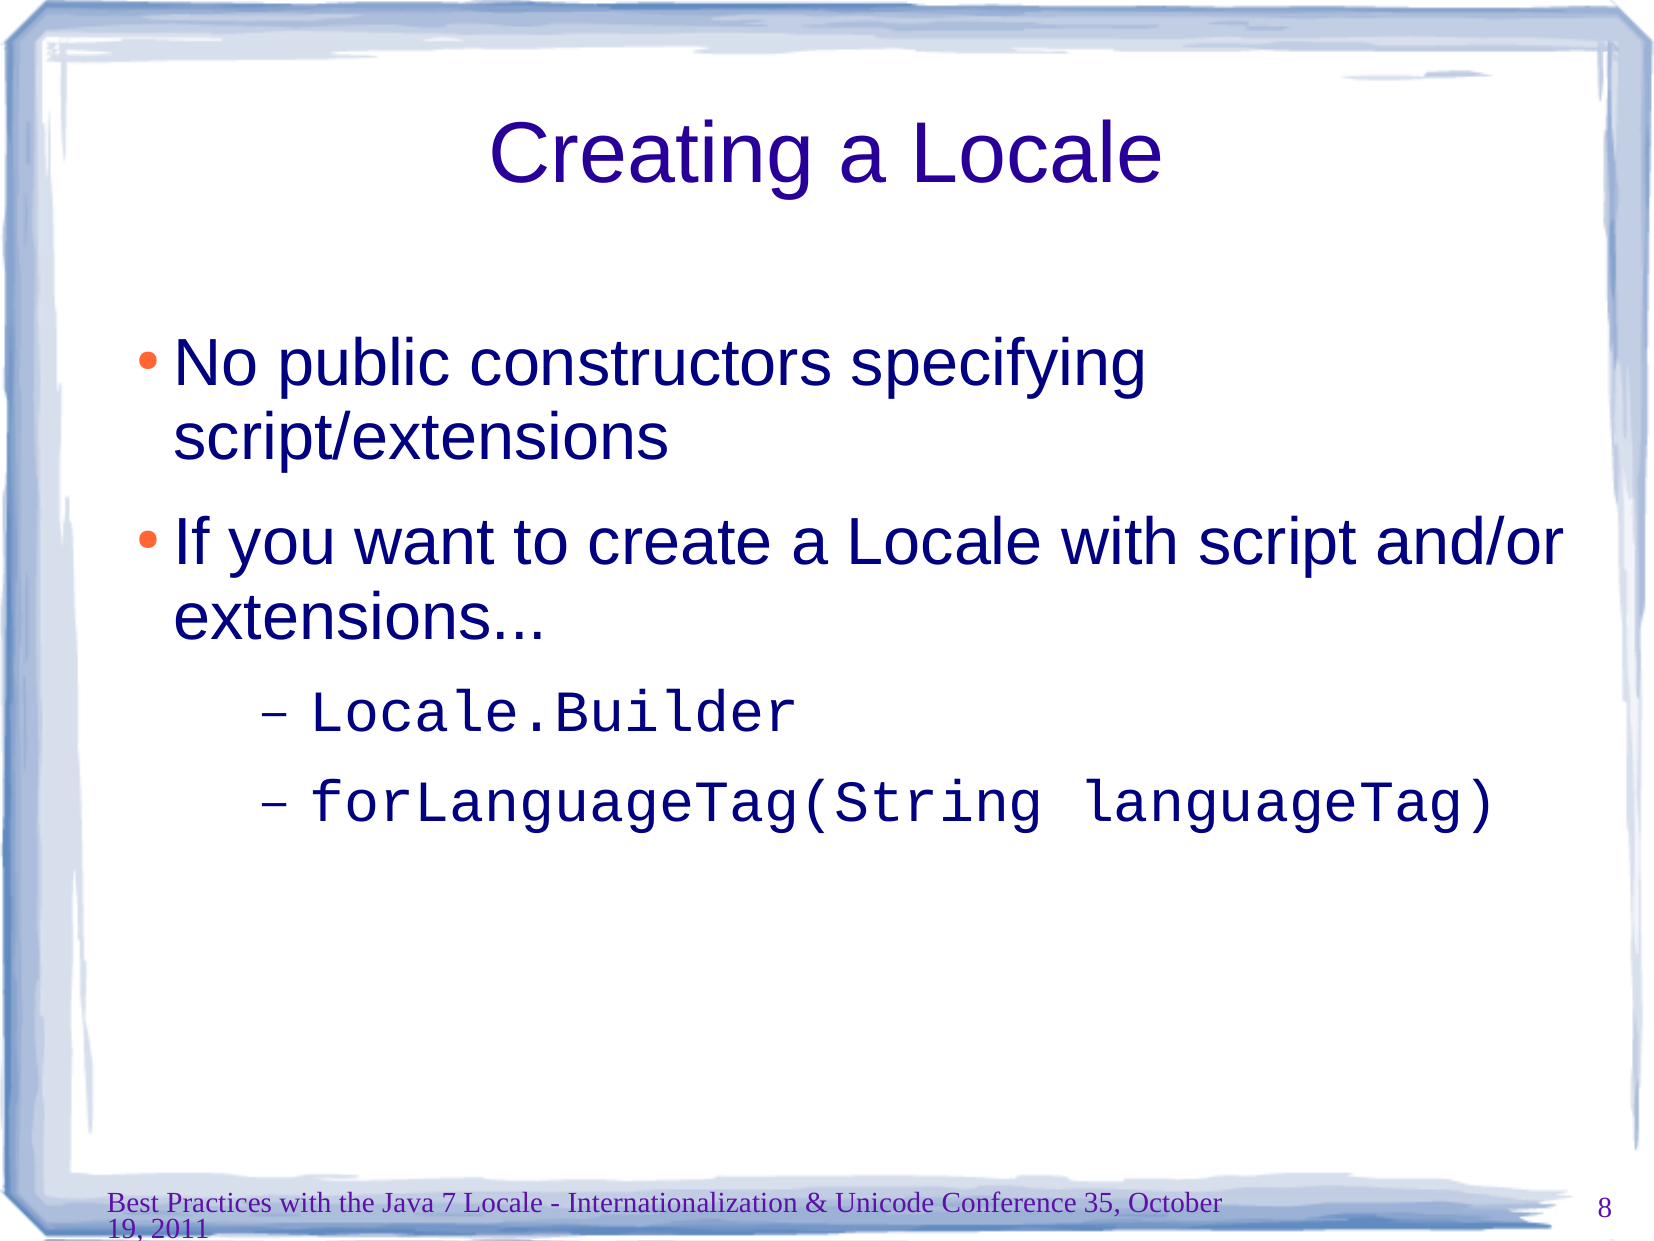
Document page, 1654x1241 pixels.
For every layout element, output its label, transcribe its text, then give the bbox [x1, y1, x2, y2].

title Creating a Locale [82, 49, 1571, 257]
picture [0, 0, 1654, 1241]
list No public constructors specifying script/extensions If you want to create a Locale with script and/or extensions... Locale.Builder forLanguageTag(String languageTag) [118, 324, 1571, 1144]
